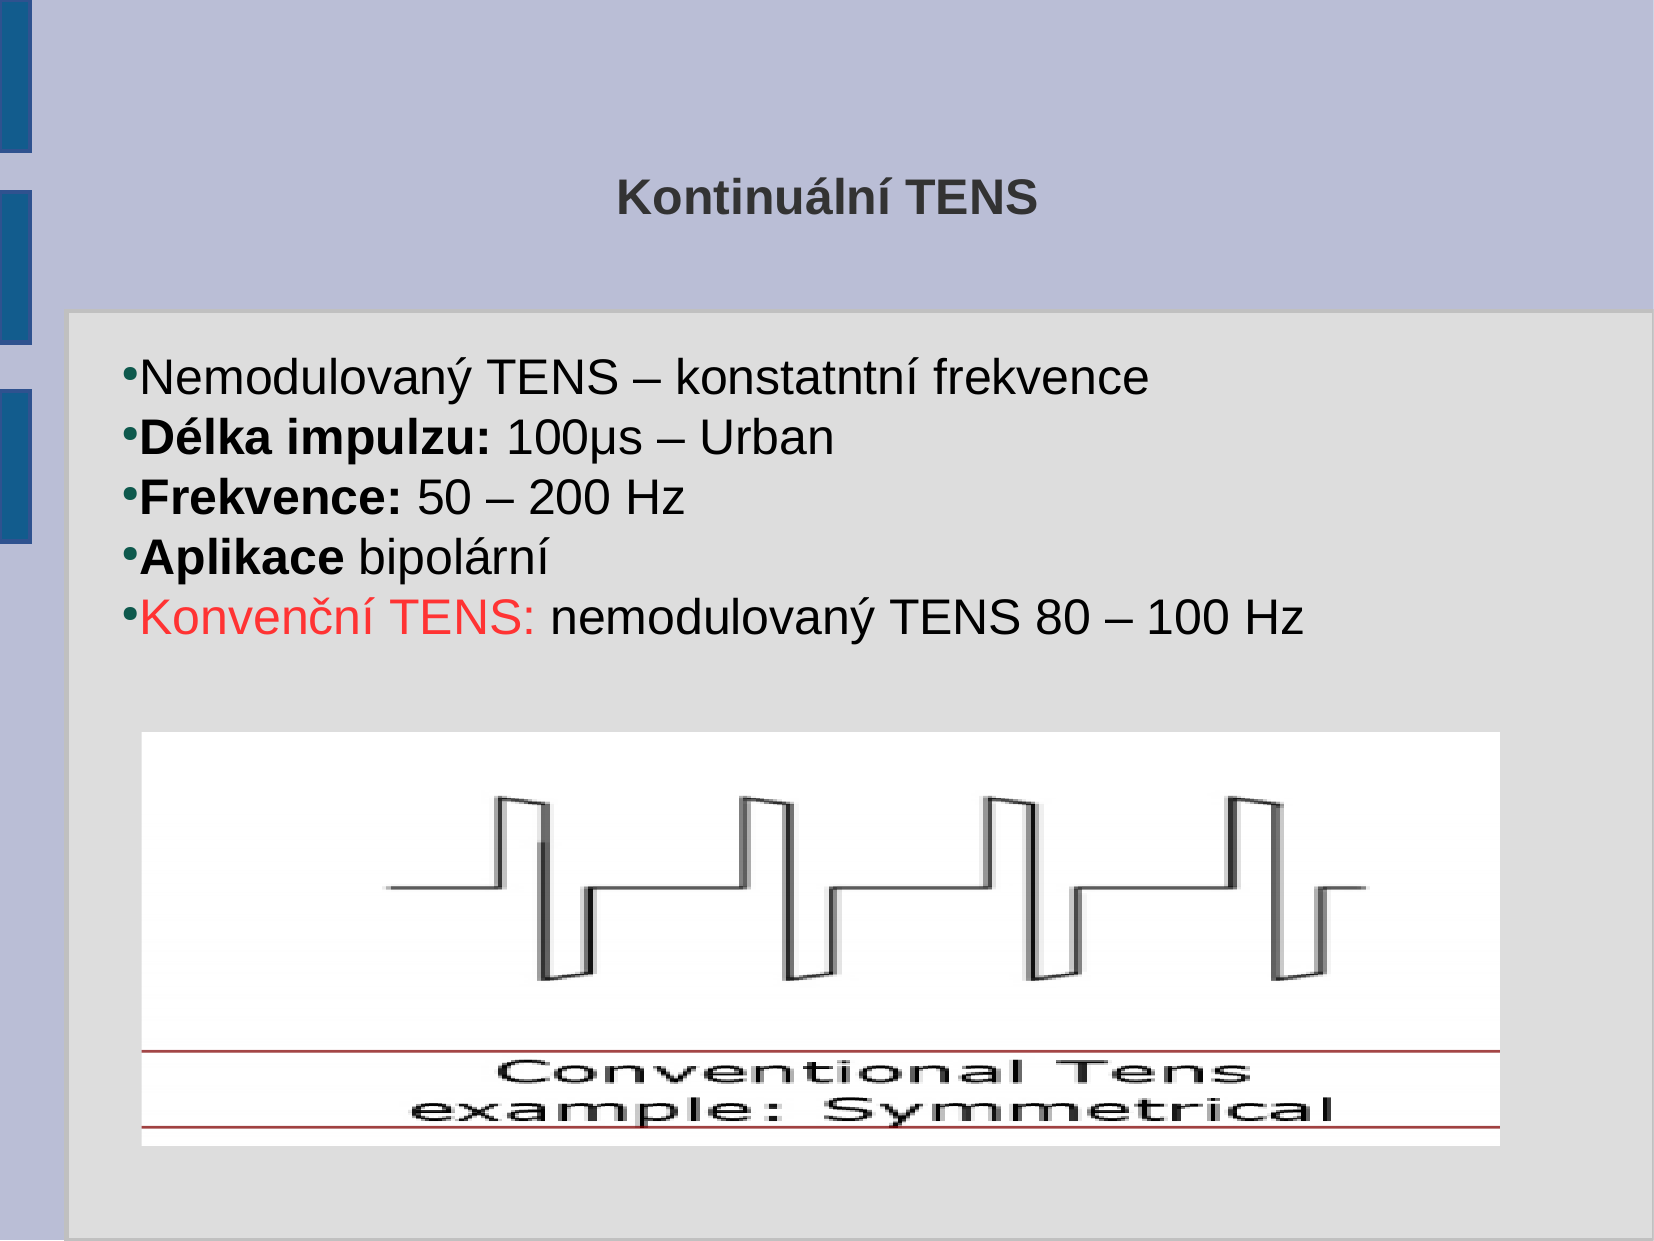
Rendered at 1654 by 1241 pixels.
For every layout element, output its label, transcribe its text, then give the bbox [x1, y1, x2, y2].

title Kontinuální TENS [121, 91, 1534, 299]
list Nemodulovaný TENS – konstatntní frekvence Délka impulzu: 100μs – Urban Frekvence: 50 – 200 Hz Aplikace bipolární Konvenční TENS: nemodulovaný TENS 80 – 100 Hz [121, 344, 1534, 718]
picture [141, 732, 1501, 1146]
